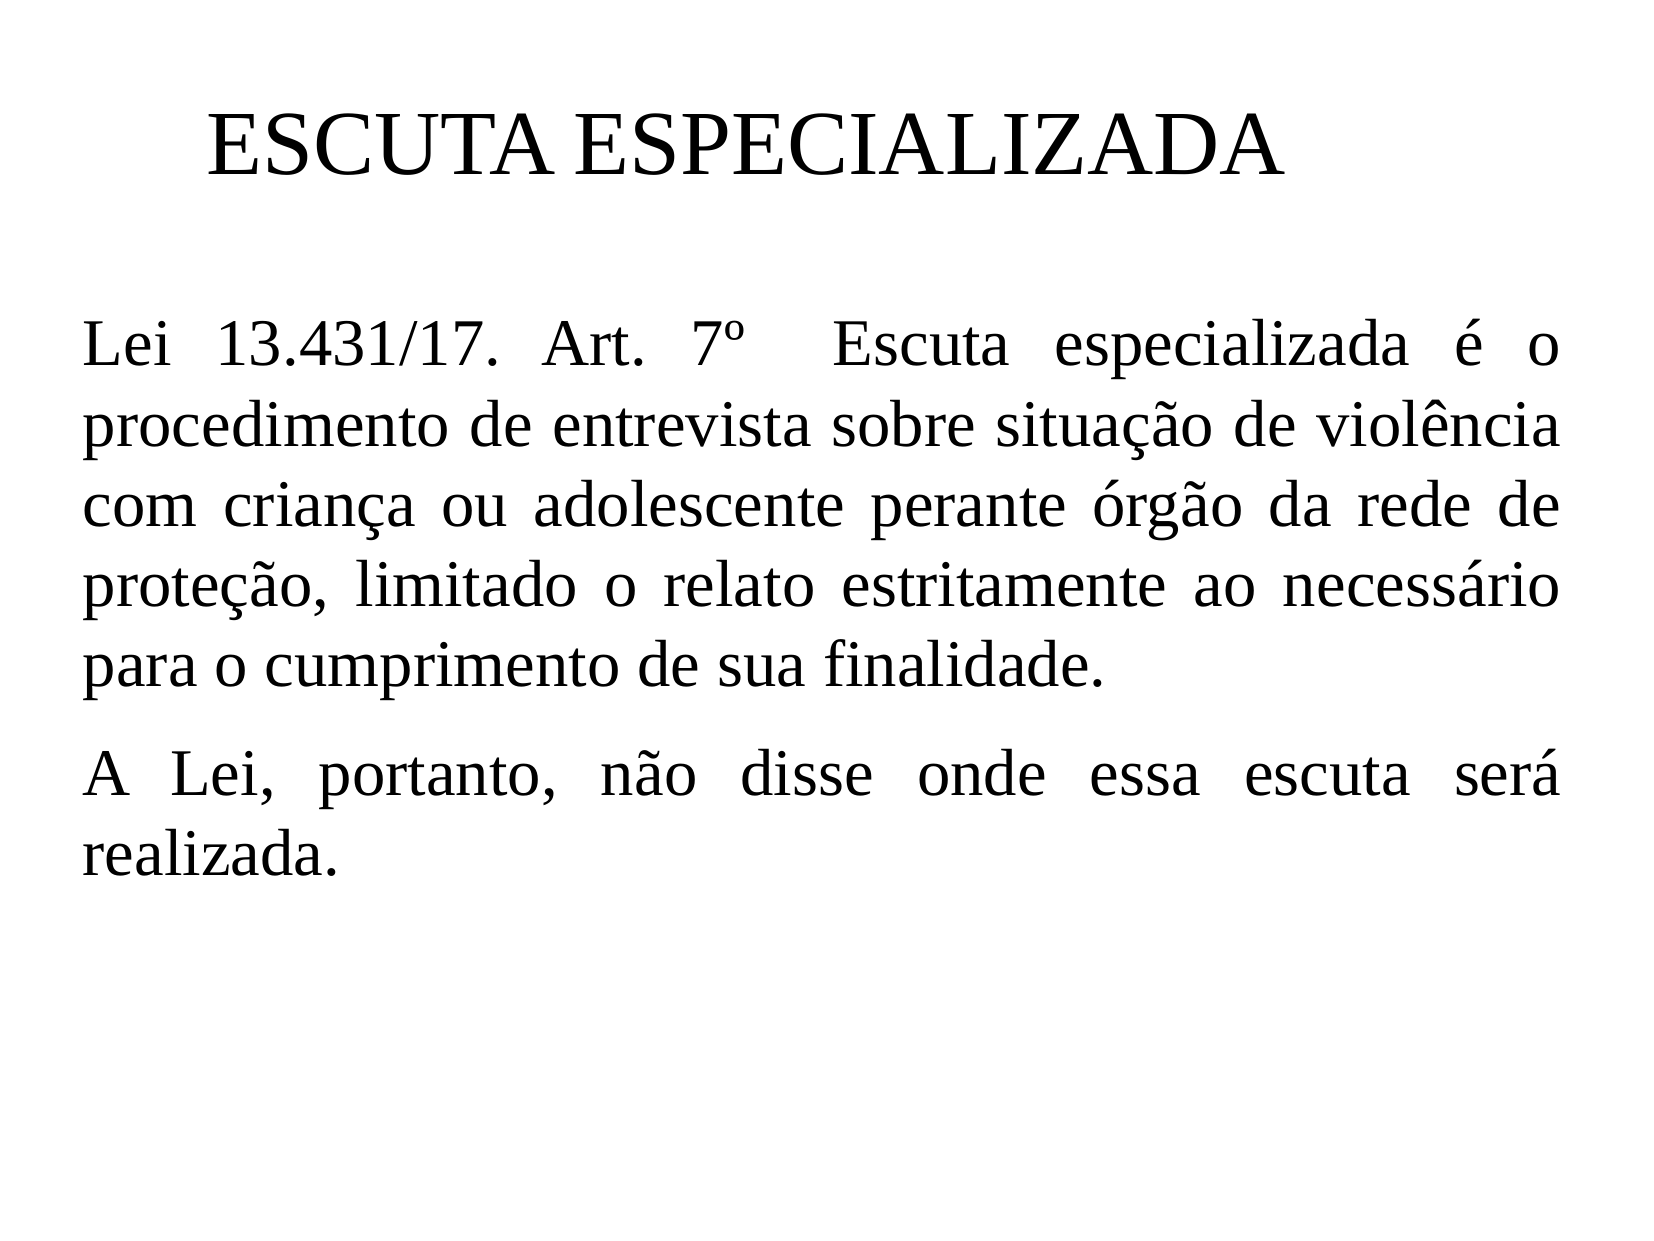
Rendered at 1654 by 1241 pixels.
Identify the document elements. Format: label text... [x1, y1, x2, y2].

list Lei 13.431/17. Art. 7º Escuta especializada é o procedimento de entrevista sobre situação de violência com criança ou adolescente perante órgão da rede de proteção, limitado o relato estritamente ao necessário para o cumprimento de sua finalidade. A Lei, portanto, não disse onde essa escuta será realizada. [82, 299, 1571, 1019]
title ESCUTA ESPECIALIZADA [82, 47, 1412, 229]
